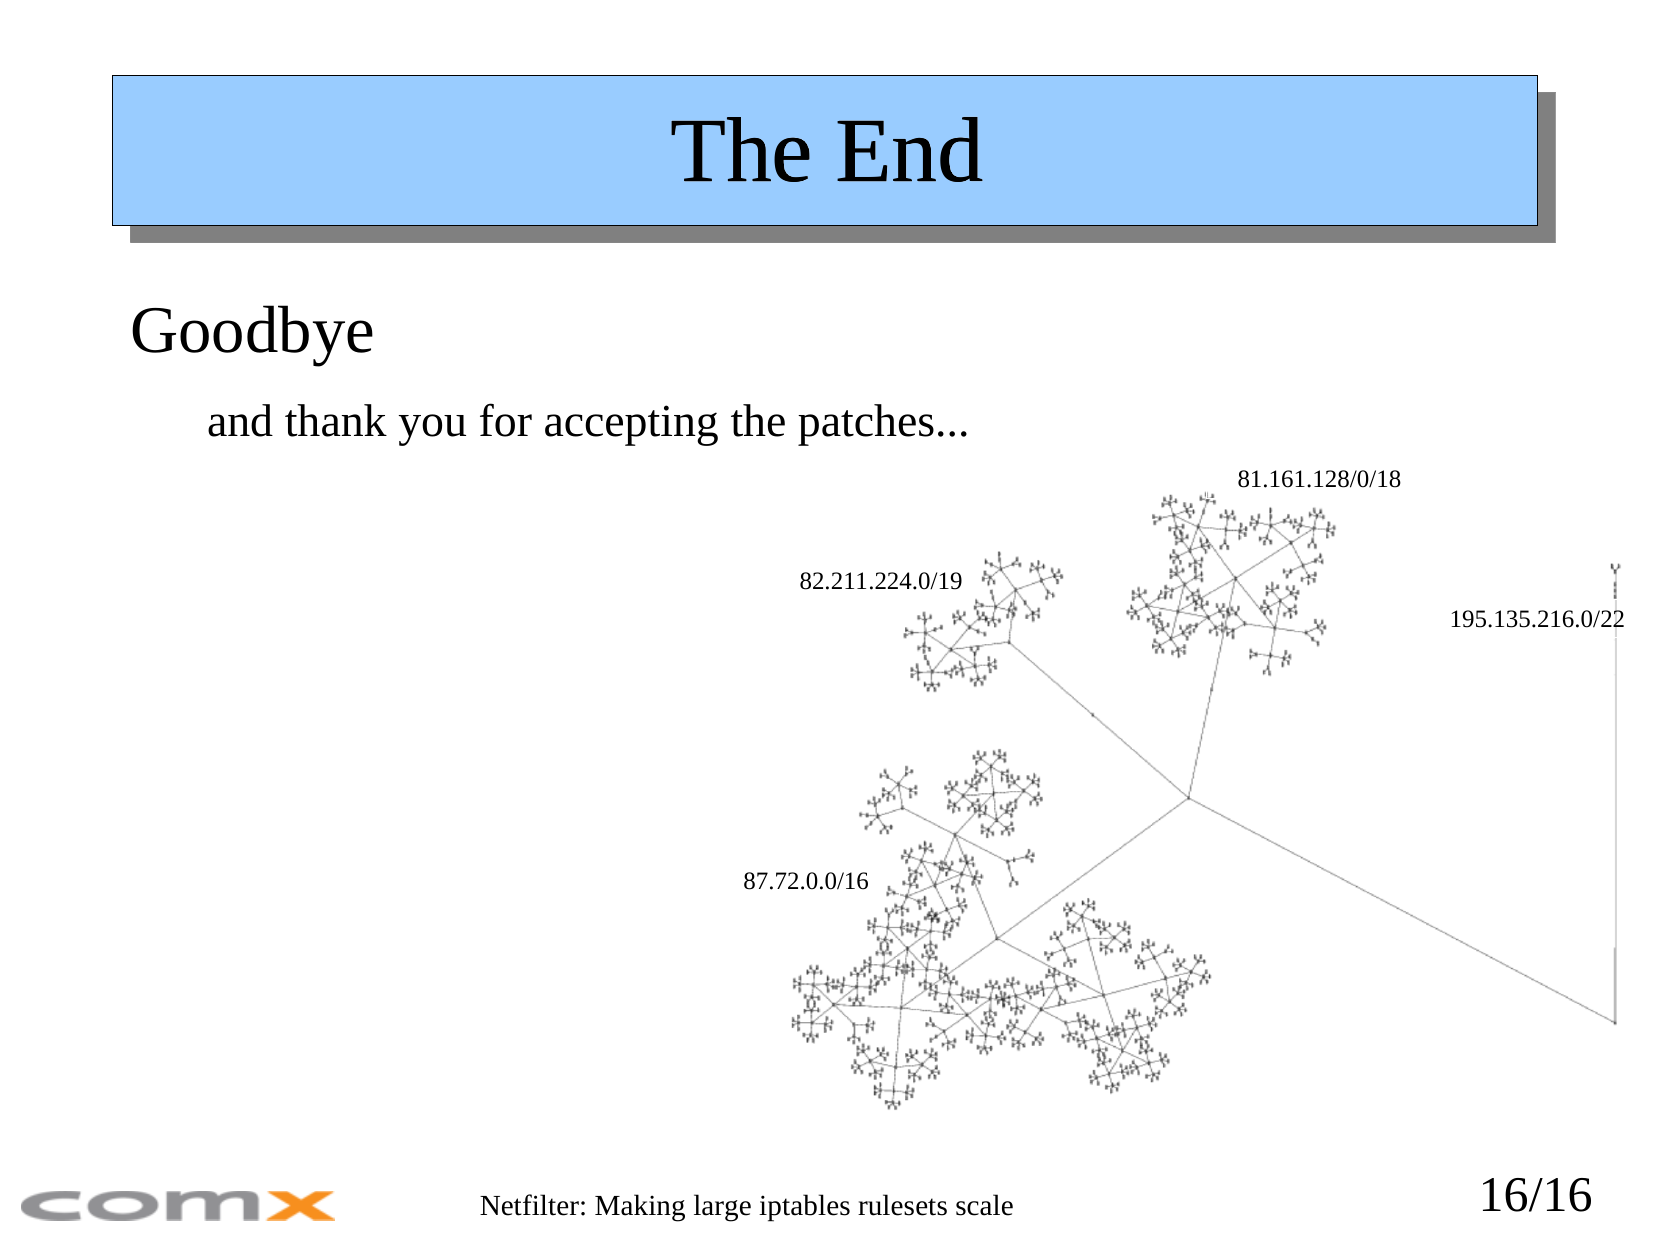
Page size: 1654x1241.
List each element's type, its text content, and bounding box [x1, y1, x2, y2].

picture [21, 1191, 335, 1221]
title The End [116, 90, 1538, 211]
picture [787, 638, 1624, 1115]
text_box 195.135.216.0/22 [1425, 599, 1651, 638]
list Goodbye and thank you for accepting the patches... [112, 292, 1538, 1051]
text_box 81.161.128/0/18 [1206, 460, 1432, 499]
text_box 87.72.0.0/16 [712, 862, 900, 900]
text_box 82.211.224.0/19 [787, 562, 975, 600]
picture [1538, 487, 1624, 599]
